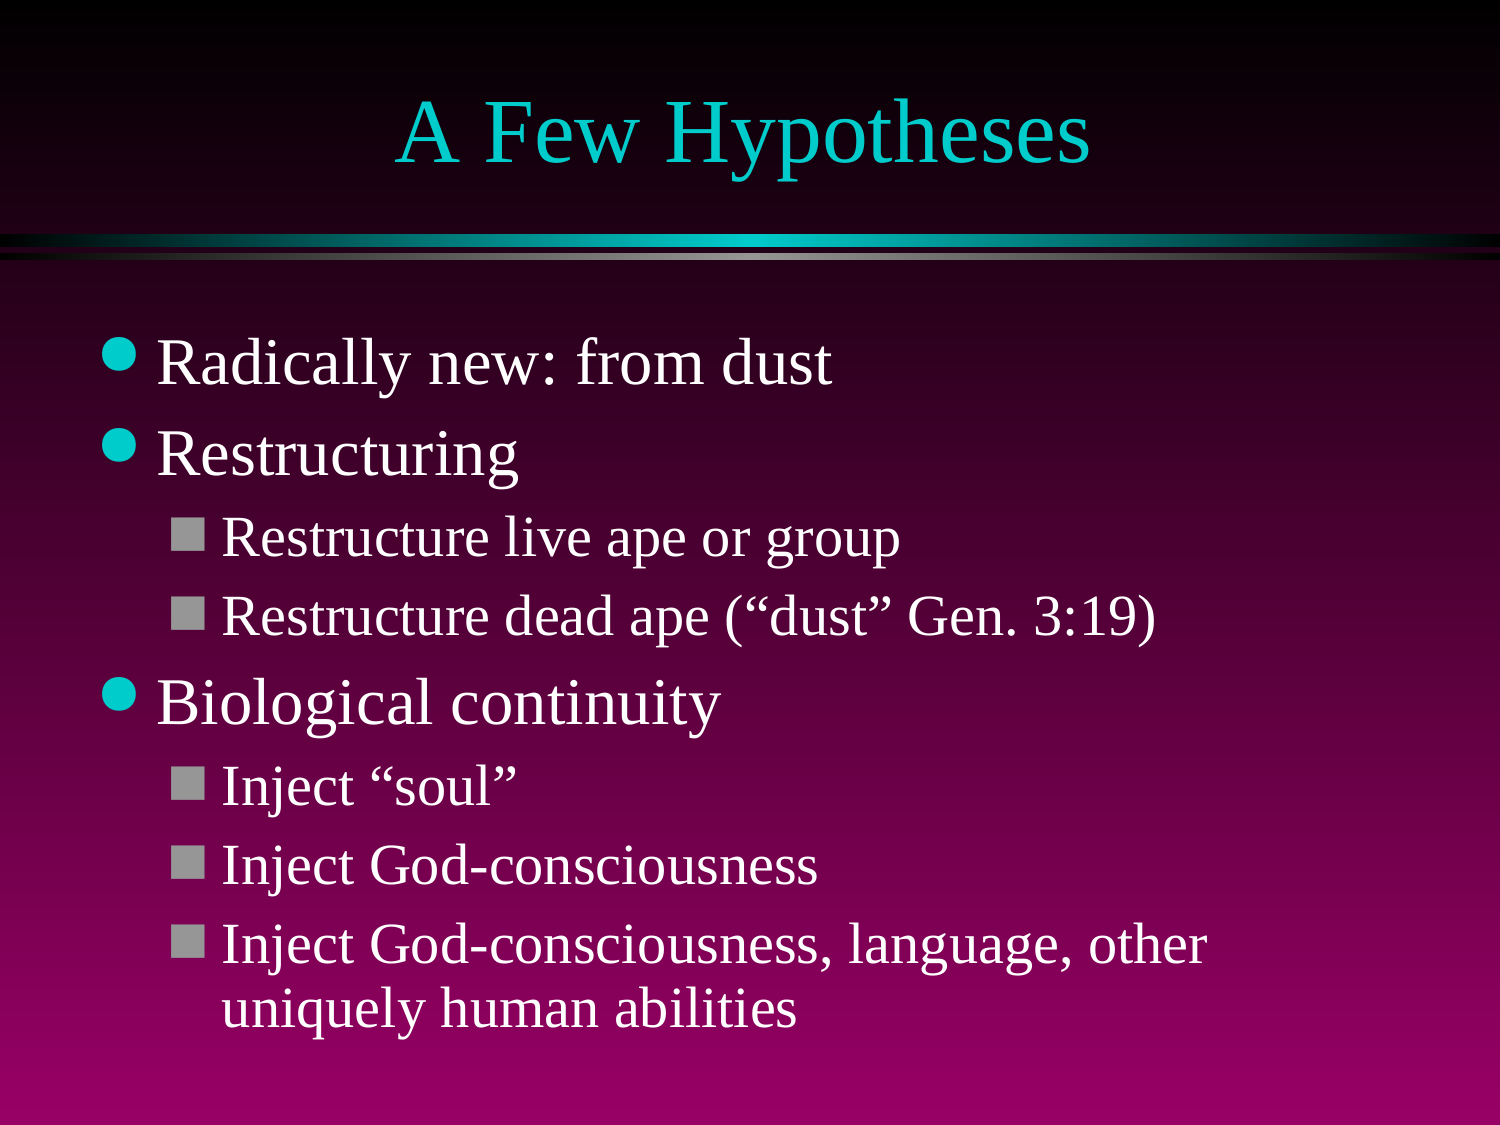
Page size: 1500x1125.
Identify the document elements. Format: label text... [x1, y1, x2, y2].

title A Few Hypotheses [99, 37, 1388, 225]
list Radically new: from dust Restructuring Restructure live ape or group Restructure dead ape (“dust” Gen. 3:19) Biological continuity Inject “soul” Inject God-consciousness Inject God-consciousness, language, other uniquely human abilities [99, 324, 1388, 1068]
